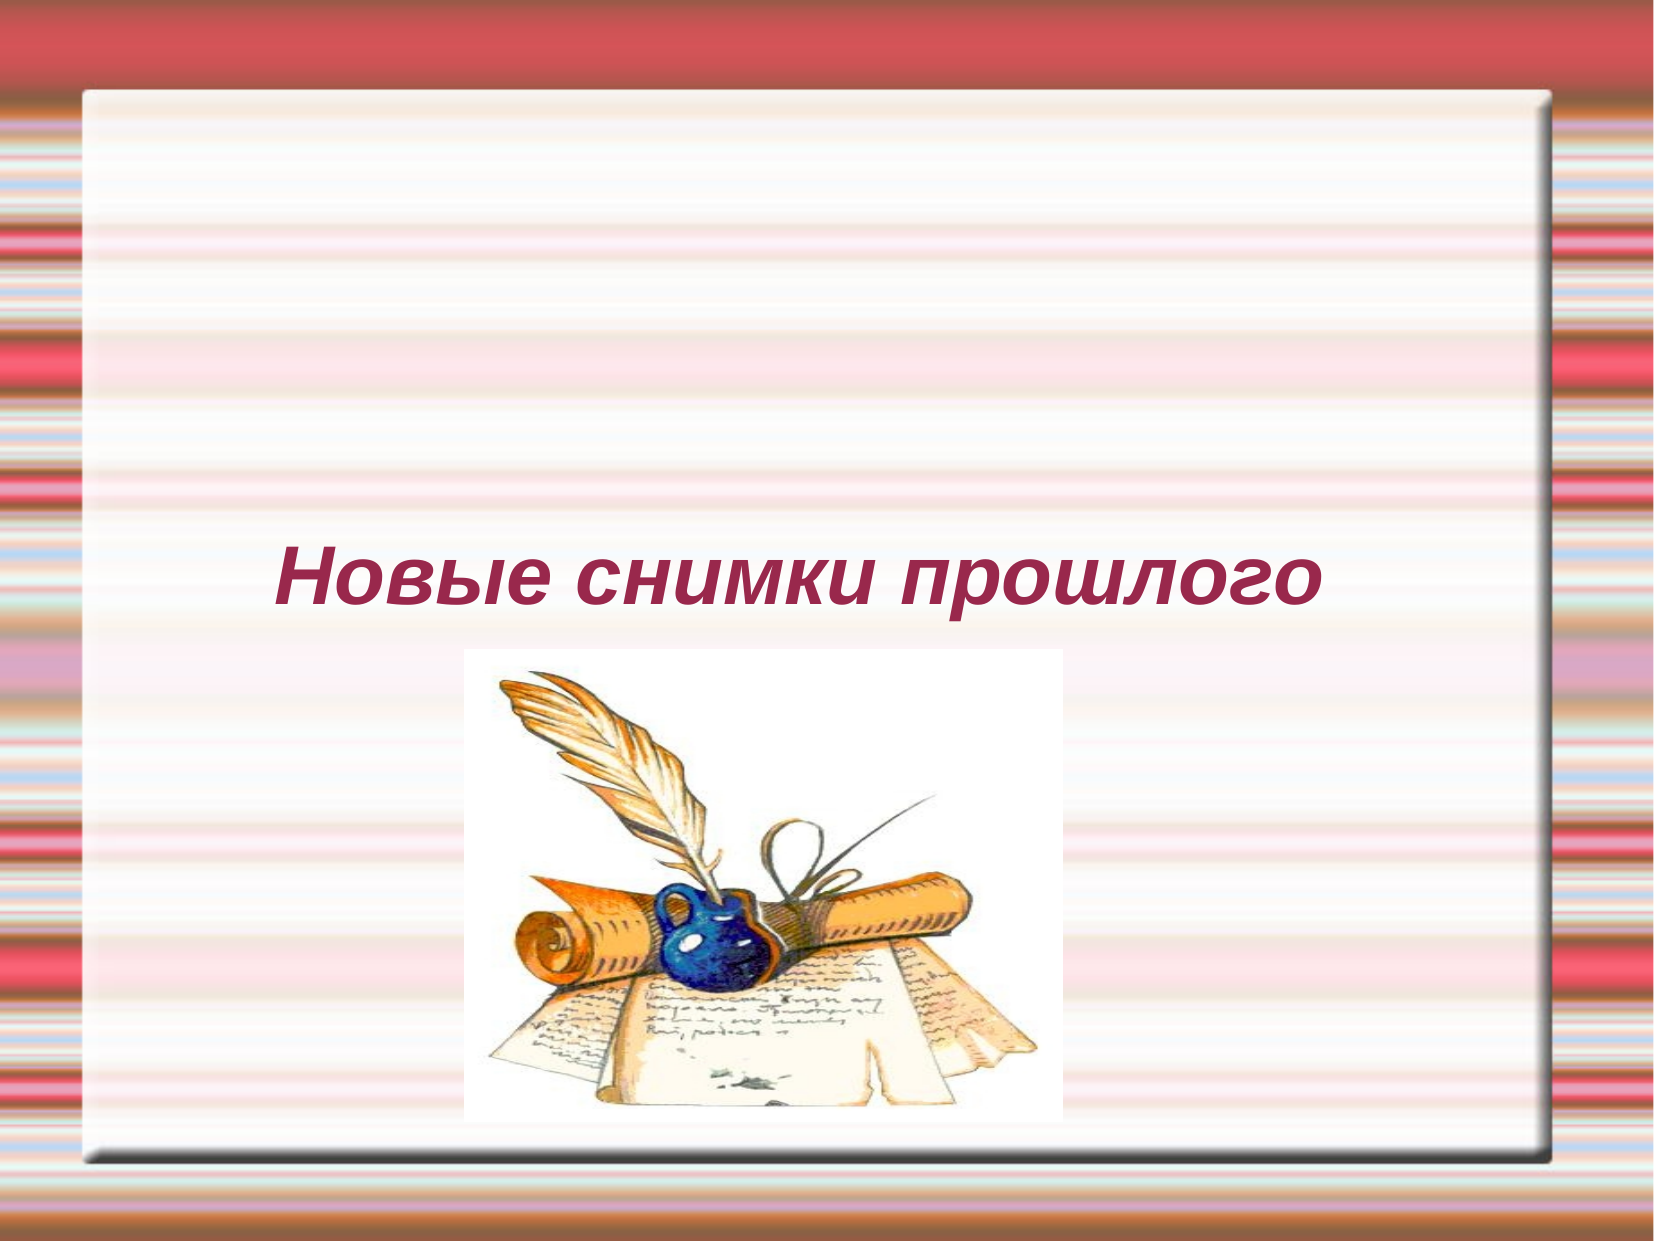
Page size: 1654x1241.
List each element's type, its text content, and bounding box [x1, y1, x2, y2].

picture [0, 0, 1654, 1241]
title Новые снимки прошлого [93, 472, 1506, 680]
